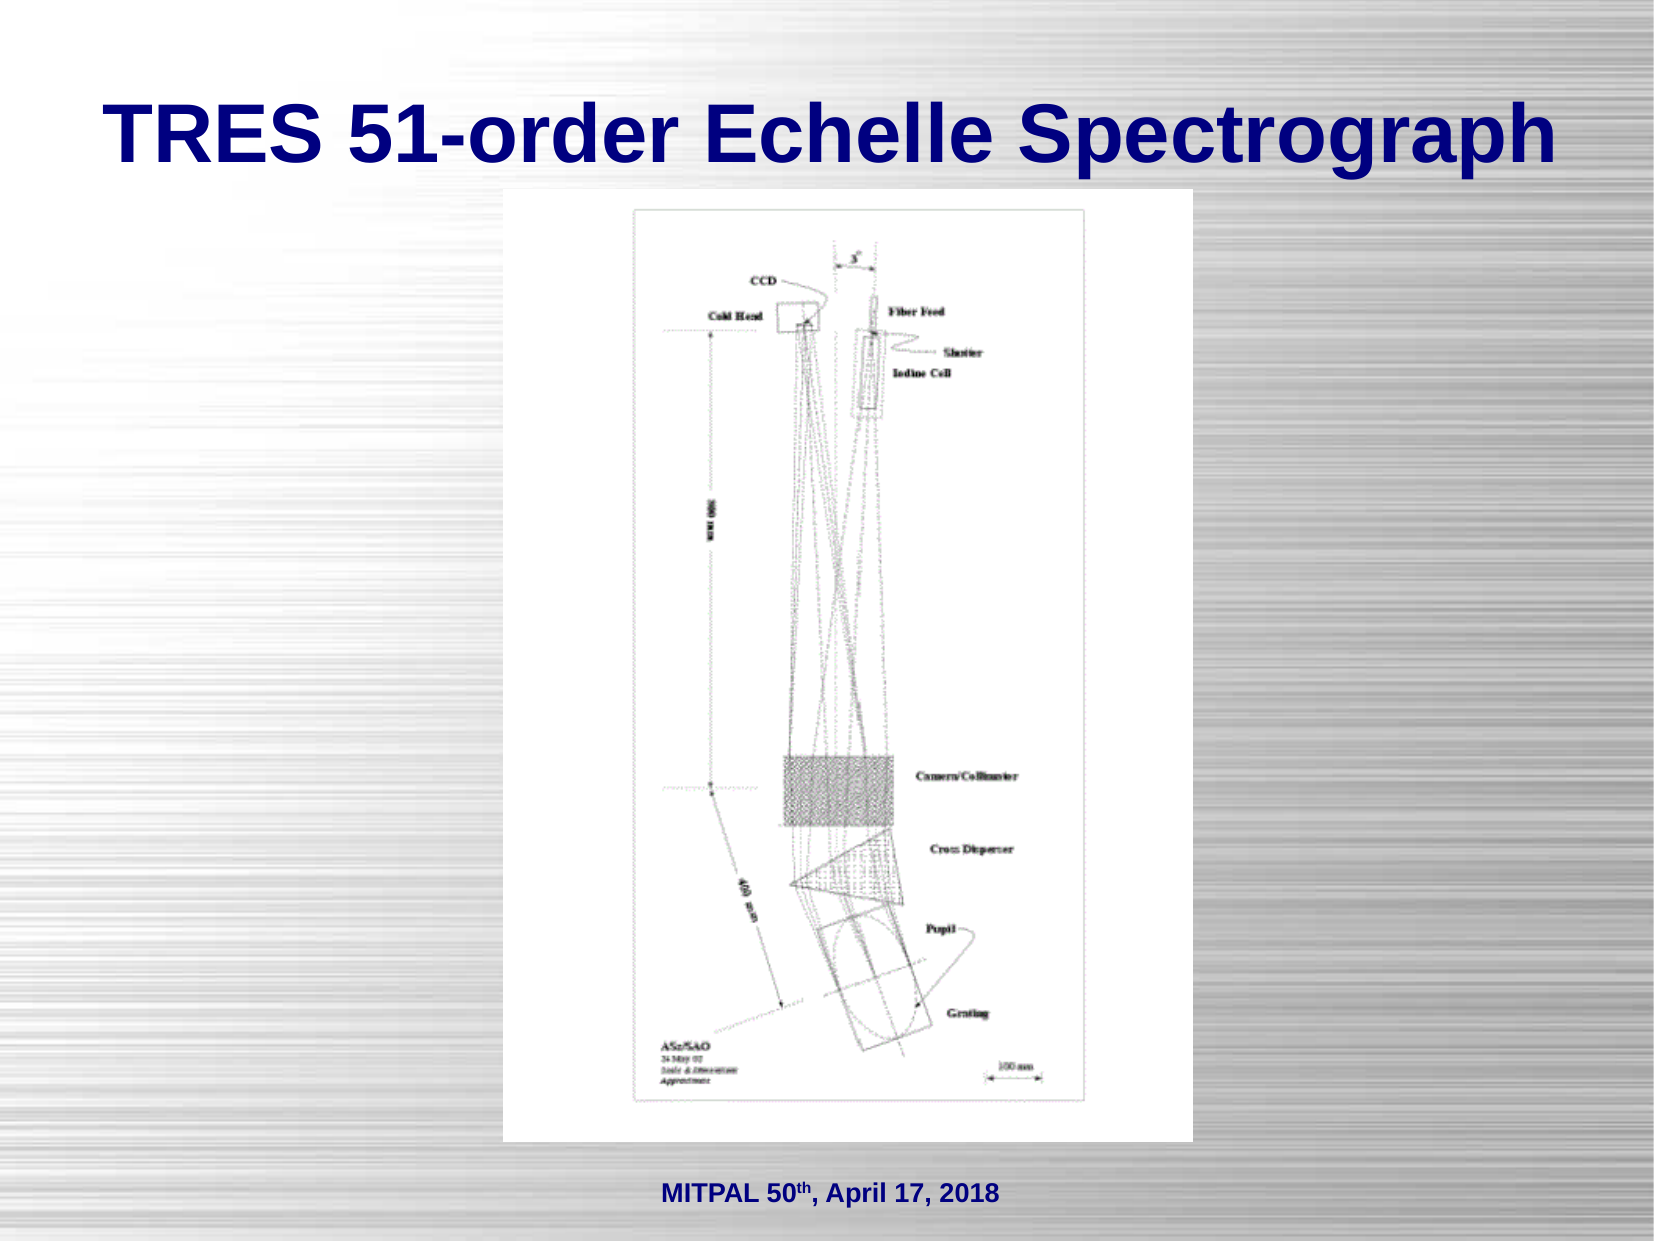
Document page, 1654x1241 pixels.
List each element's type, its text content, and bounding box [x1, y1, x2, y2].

picture [0, 0, 1654, 1241]
text_box TRES 51-order Echelle Spectrograph [33, 80, 1629, 207]
text_box MITPAL 50th, April 17, 2018 [646, 1170, 1015, 1218]
